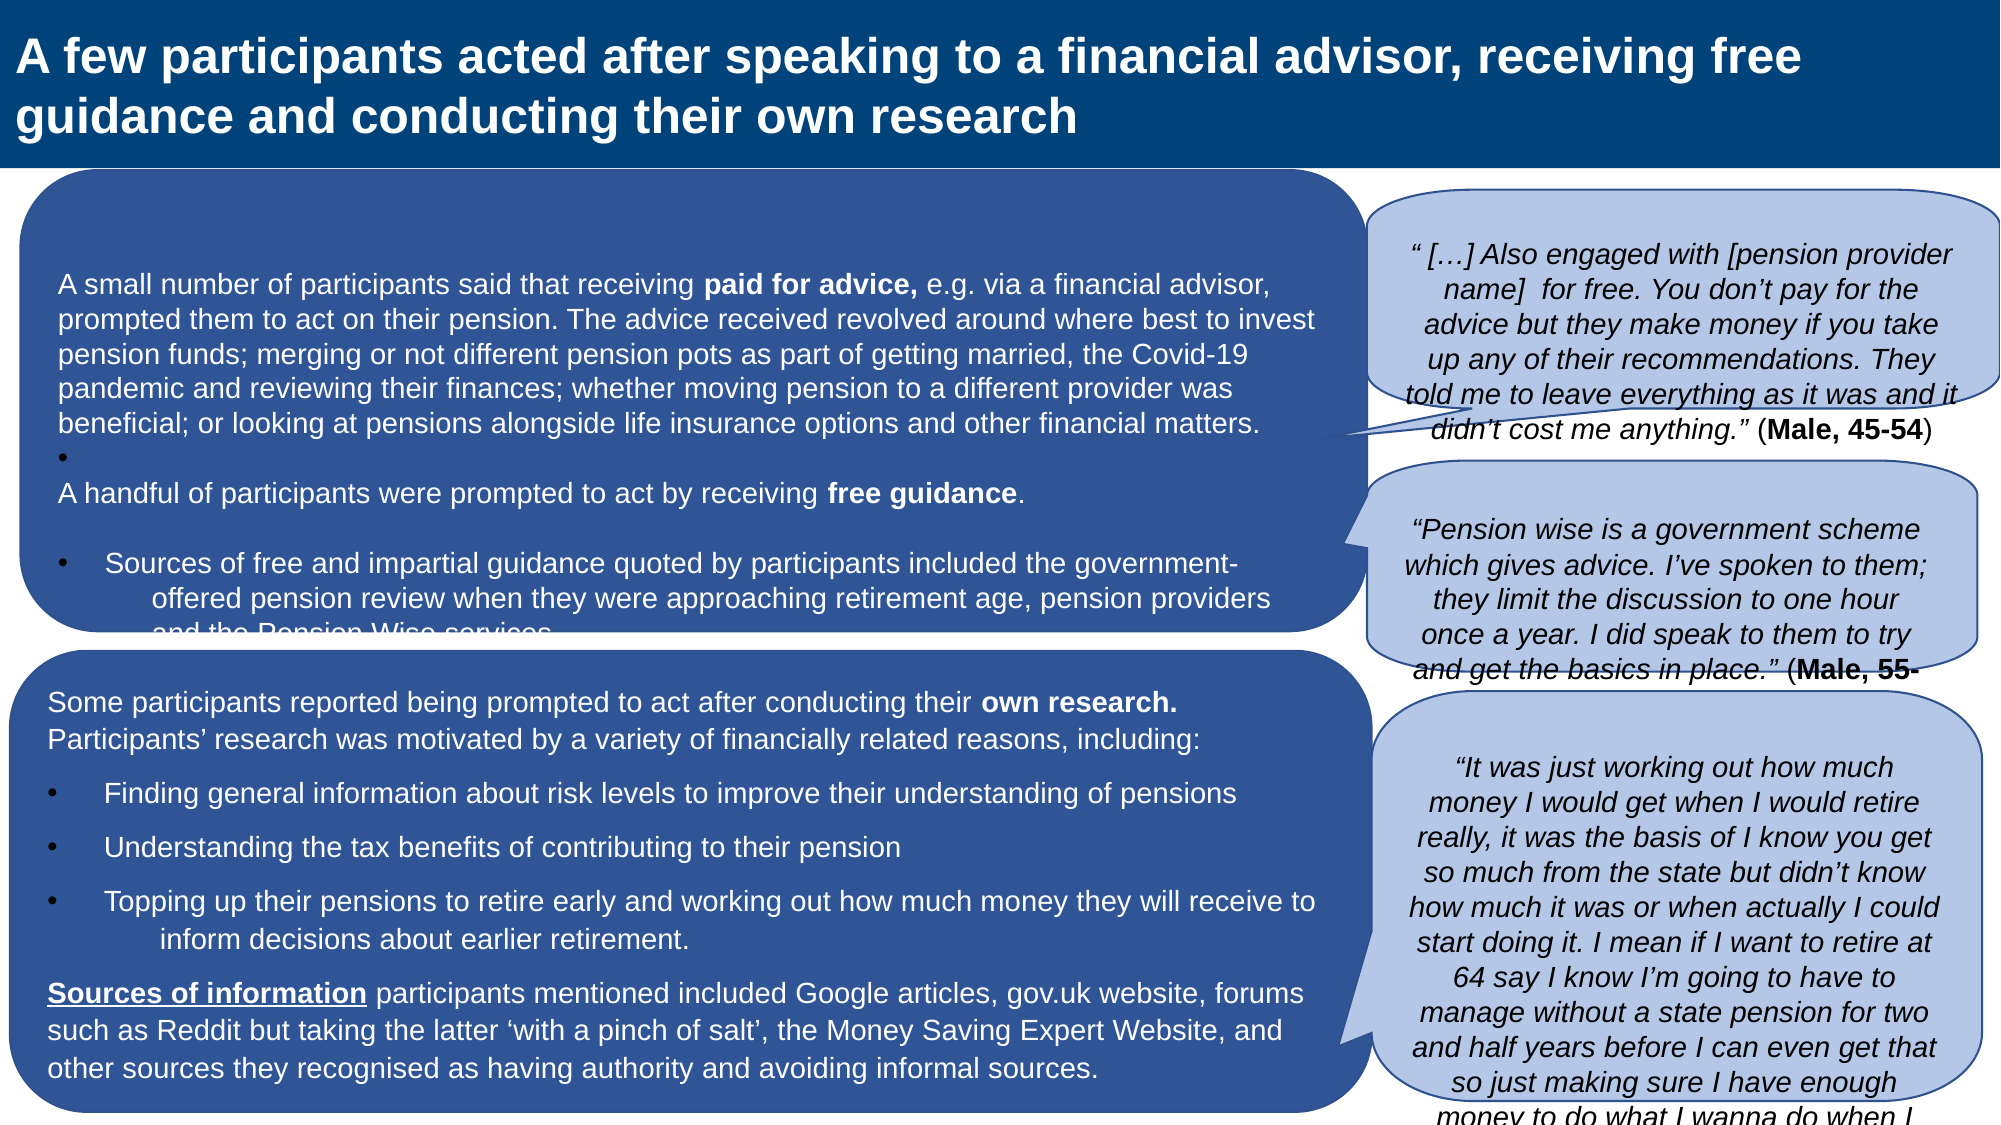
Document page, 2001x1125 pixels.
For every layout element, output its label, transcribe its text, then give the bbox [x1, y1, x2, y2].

text_box Some participants reported being prompted to act after conducting their own research. Participants’ research was motivated by a variety of financially related reasons, including: Finding general information about risk levels to improve their understanding of pensions Understanding the tax benefits of contributing to their pension Topping up their pensions to retire early and working out how much money they will receive to inform decisions about earlier retirement. Sources of information participants mentioned included Google articles, gov.uk website, forums such as Reddit but taking the latter ‘with a pinch of salt’, the Money Saving Expert Website, and other sources they recognised as having authority and avoiding informal sources. [9, 650, 1372, 1112]
text_box “Pension wise is a government scheme which gives advice. I’ve spoken to them; they limit the discussion to one hour once a year. I did speak to them to try and get the basics in place.” (Male, 55-65) [1342, 460, 1978, 672]
text_box “It was just working out how much money I would get when I would retire really, it was the basis of I know you get so much from the state but didn’t know how much it was or when actually I could start doing it. I mean if I want to retire at 64 say I know I’m going to have to manage without a state pension for two and half years before I can even get that so just making sure I have enough money to do what I wanna do when I retire.” (Male, 55-65) [1338, 691, 1983, 1102]
title A few participants acted after speaking to a financial advisor, receiving free guidance and conducting their own research [0, 0, 2000, 169]
text_box A small number of participants said that receiving paid for advice, e.g. via a financial advisor, prompted them to act on their pension. The advice received revolved around where best to invest pension funds; merging or not different pension pots as part of getting married, the Covid-19 pandemic and reviewing their finances; whether moving pension to a different provider was beneficial; or looking at pensions alongside life insurance options and other financial matters. A handful of participants were prompted to act by receiving free guidance. Sources of free and impartial guidance quoted by participants included the government-offered pension review when they were approaching retirement age, pension providers and the Pension Wise services. [20, 170, 1368, 632]
text_box “ […] Also engaged with [pension provider name] for free. You don’t pay for the advice but they make money if you take up any of their recommendations. They told me to leave everything as it was and it didn’t cost me anything.” (Male, 45-54) [1321, 189, 2000, 439]
